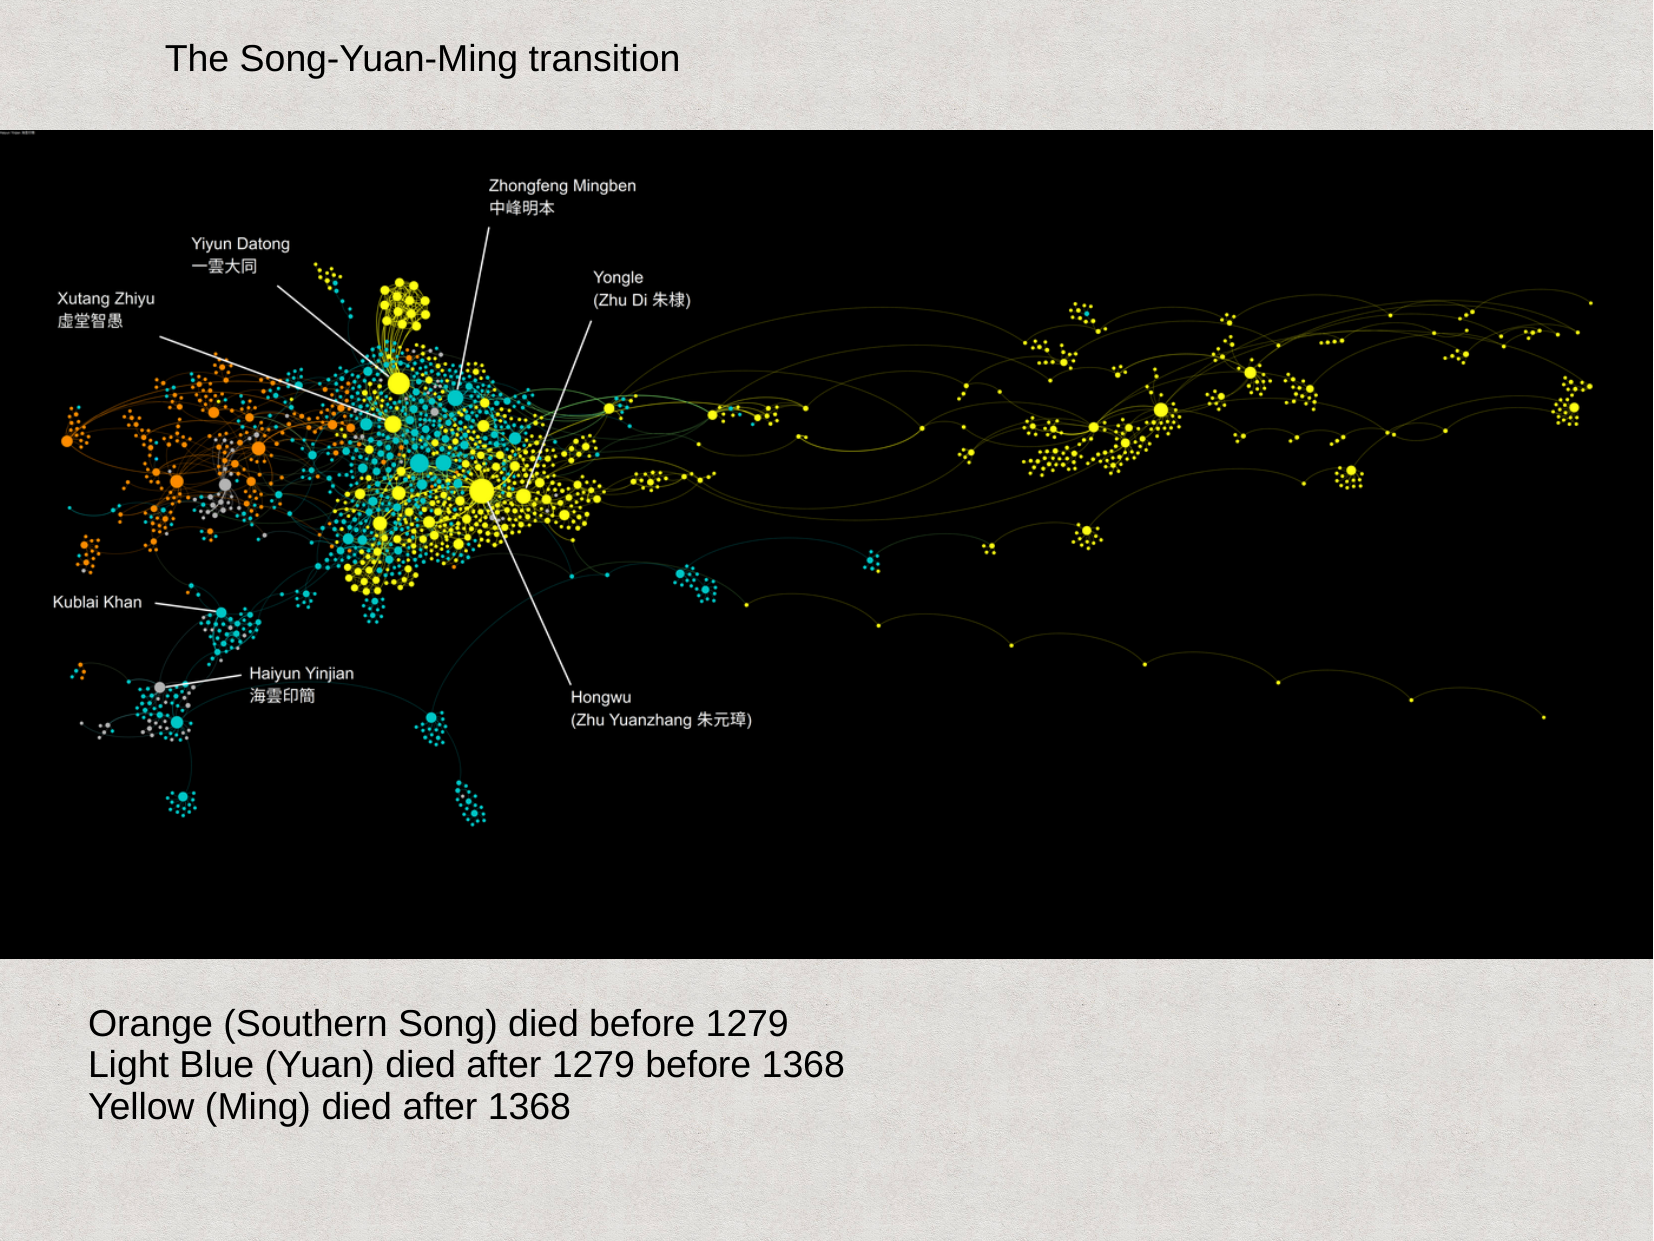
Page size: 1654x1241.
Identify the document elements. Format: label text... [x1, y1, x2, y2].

text_box The Song-Yuan-Ming transition [149, 30, 1410, 87]
picture [0, 0, 1654, 1241]
text_box Orange (Southern Song) died before 1279 Light Blue (Yuan) died after 1279 before 1368 Yellow (Ming) died after 1368 [73, 994, 1090, 1178]
